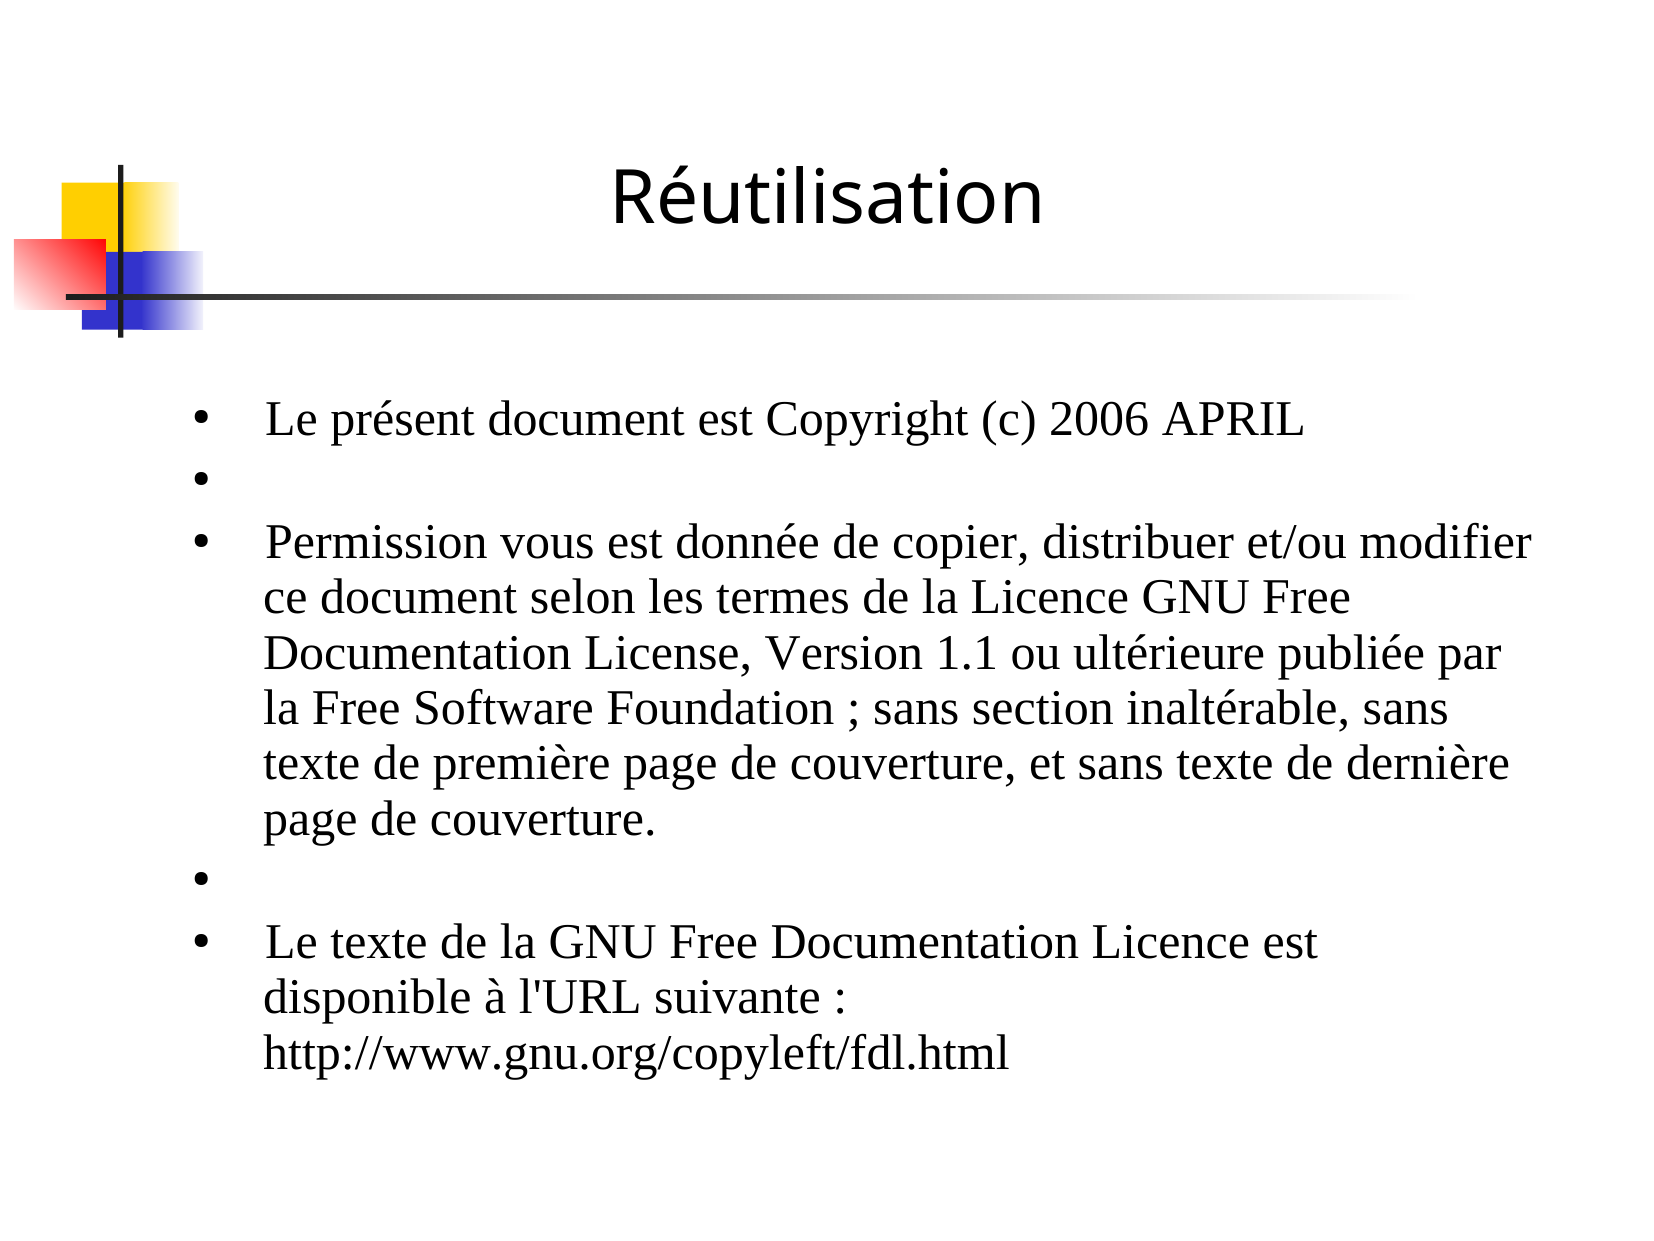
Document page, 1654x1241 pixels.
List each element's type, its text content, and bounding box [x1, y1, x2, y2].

title Réutilisation [121, 91, 1534, 299]
subtitle Le présent document est Copyright (c) 2006 APRIL Permission vous est donnée de copier, distribuer et/ou modifier ce document selon les termes de la Licence GNU Free Documentation License, Version 1.1 ou ultérieure publiée par la Free Software Foundation ; sans section inaltérable, sans texte de première page de couverture, et sans texte de dernière page de couverture. Le texte de la GNU Free Documentation Licence est disponible à l'URL suivante : http://www.gnu.org/copyleft/fdl.html [121, 344, 1534, 1127]
